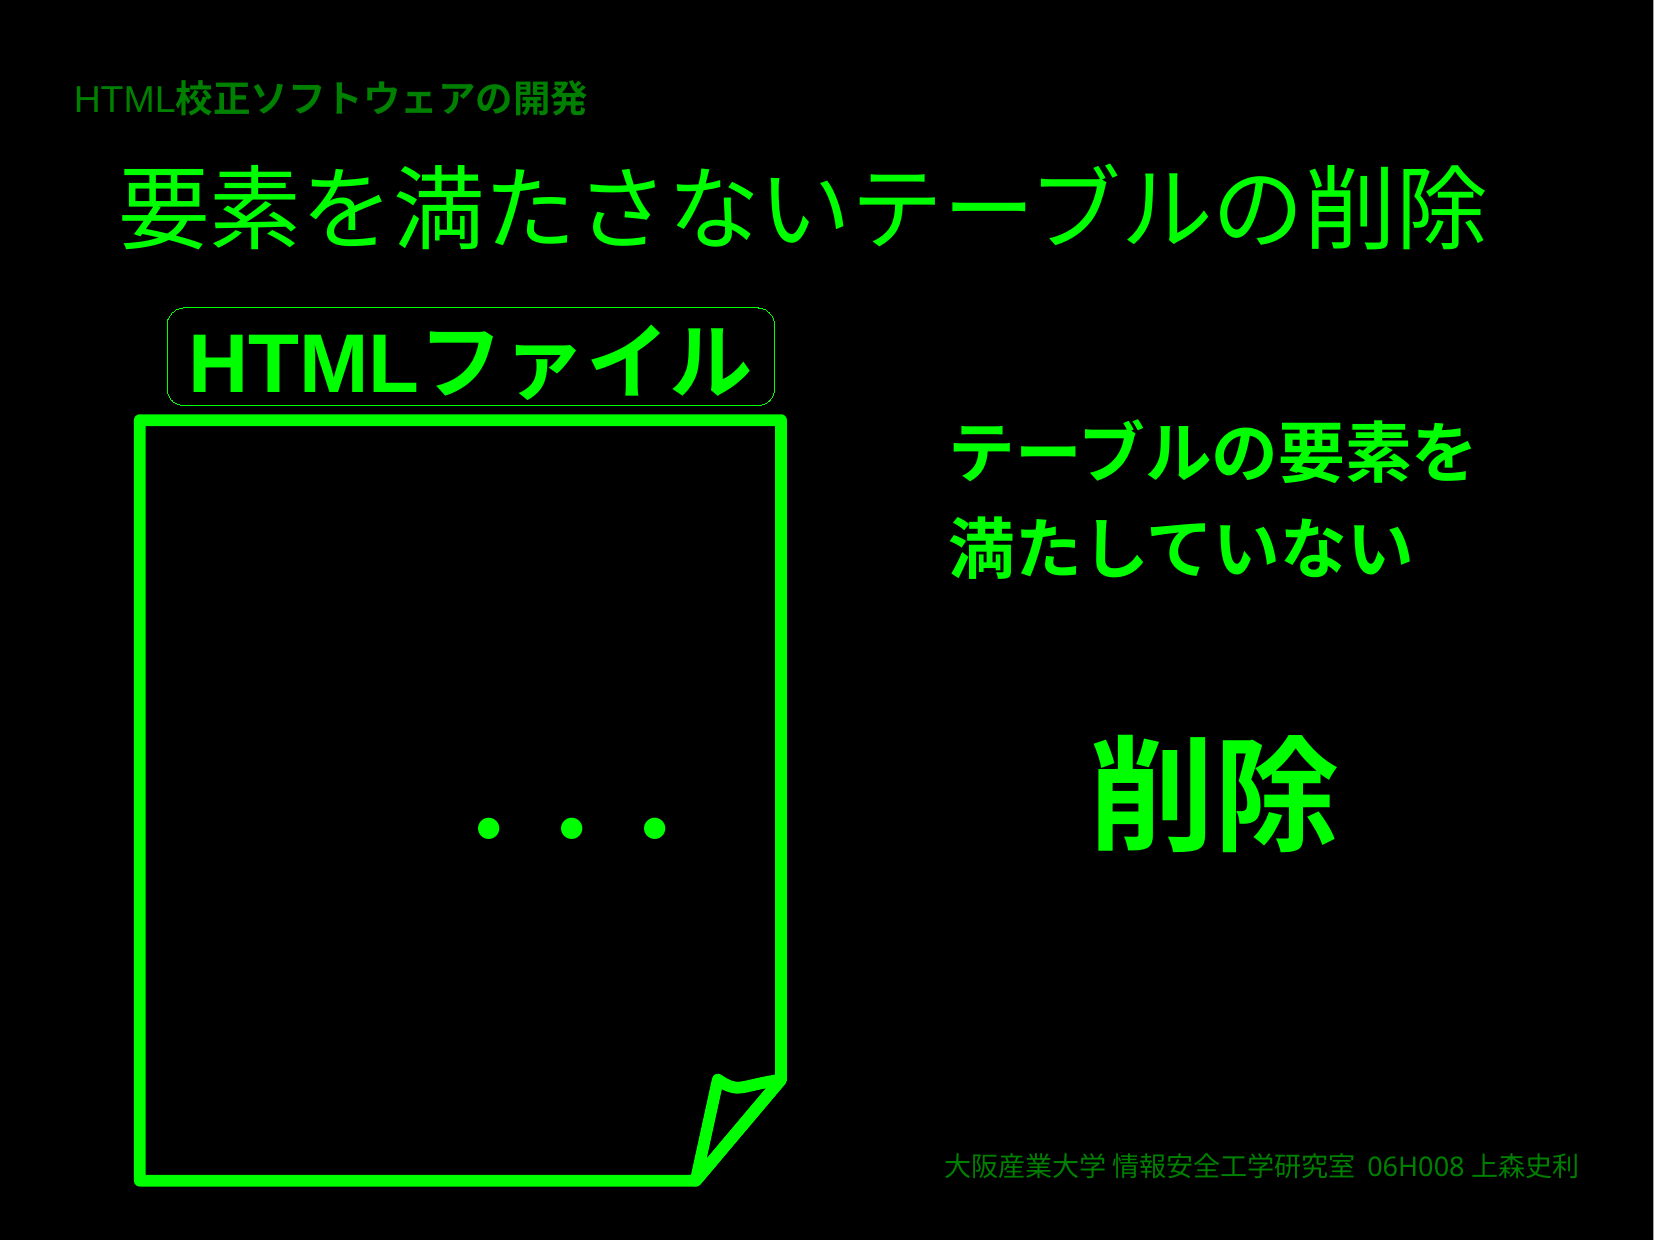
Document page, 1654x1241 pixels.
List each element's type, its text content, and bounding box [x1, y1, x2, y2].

text_box <table> <tr> <td> ・・・ </td> </tr> </table> [185, 477, 737, 1141]
text_box テーブルの要素を 満たしていない [934, 392, 1580, 664]
text_box HTMLファイル [167, 307, 775, 406]
text_box 削除 [1035, 705, 1394, 869]
title 要素を満たさないテーブルの削除 [118, 147, 1601, 257]
